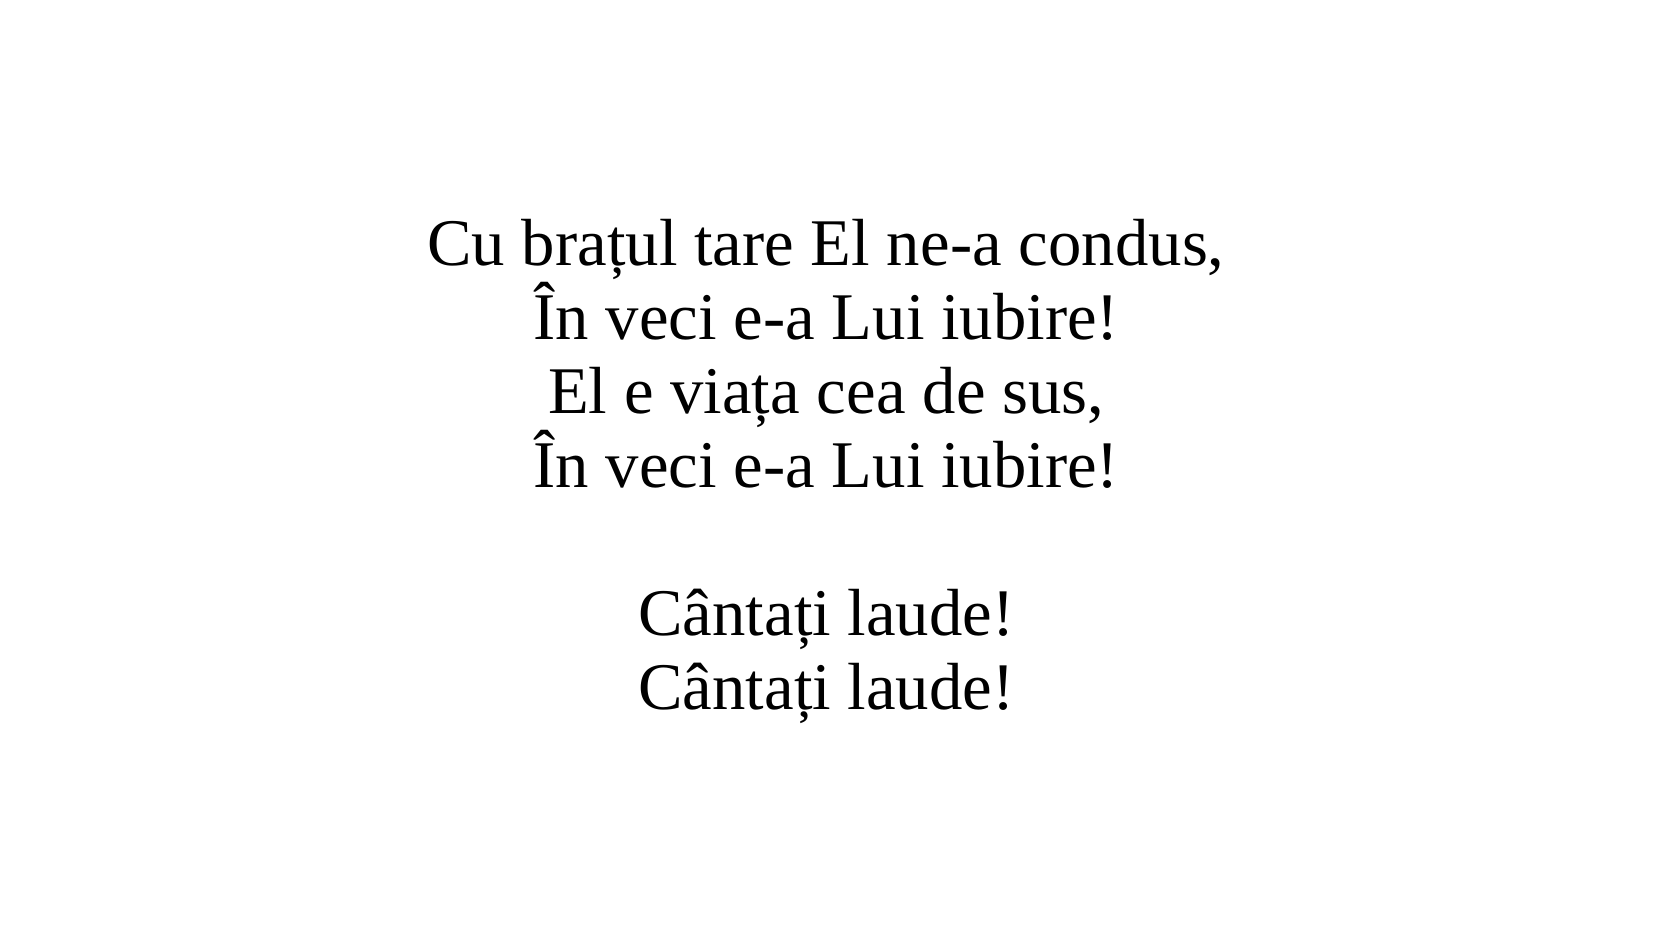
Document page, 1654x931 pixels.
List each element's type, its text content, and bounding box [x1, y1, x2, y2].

subtitle Cu brațul tare El ne-a condus, În veci e-a Lui iubire! El e viața cea de sus, În veci e-a Lui iubire! Cântați laude! Cântați laude! [300, 150, 1354, 781]
